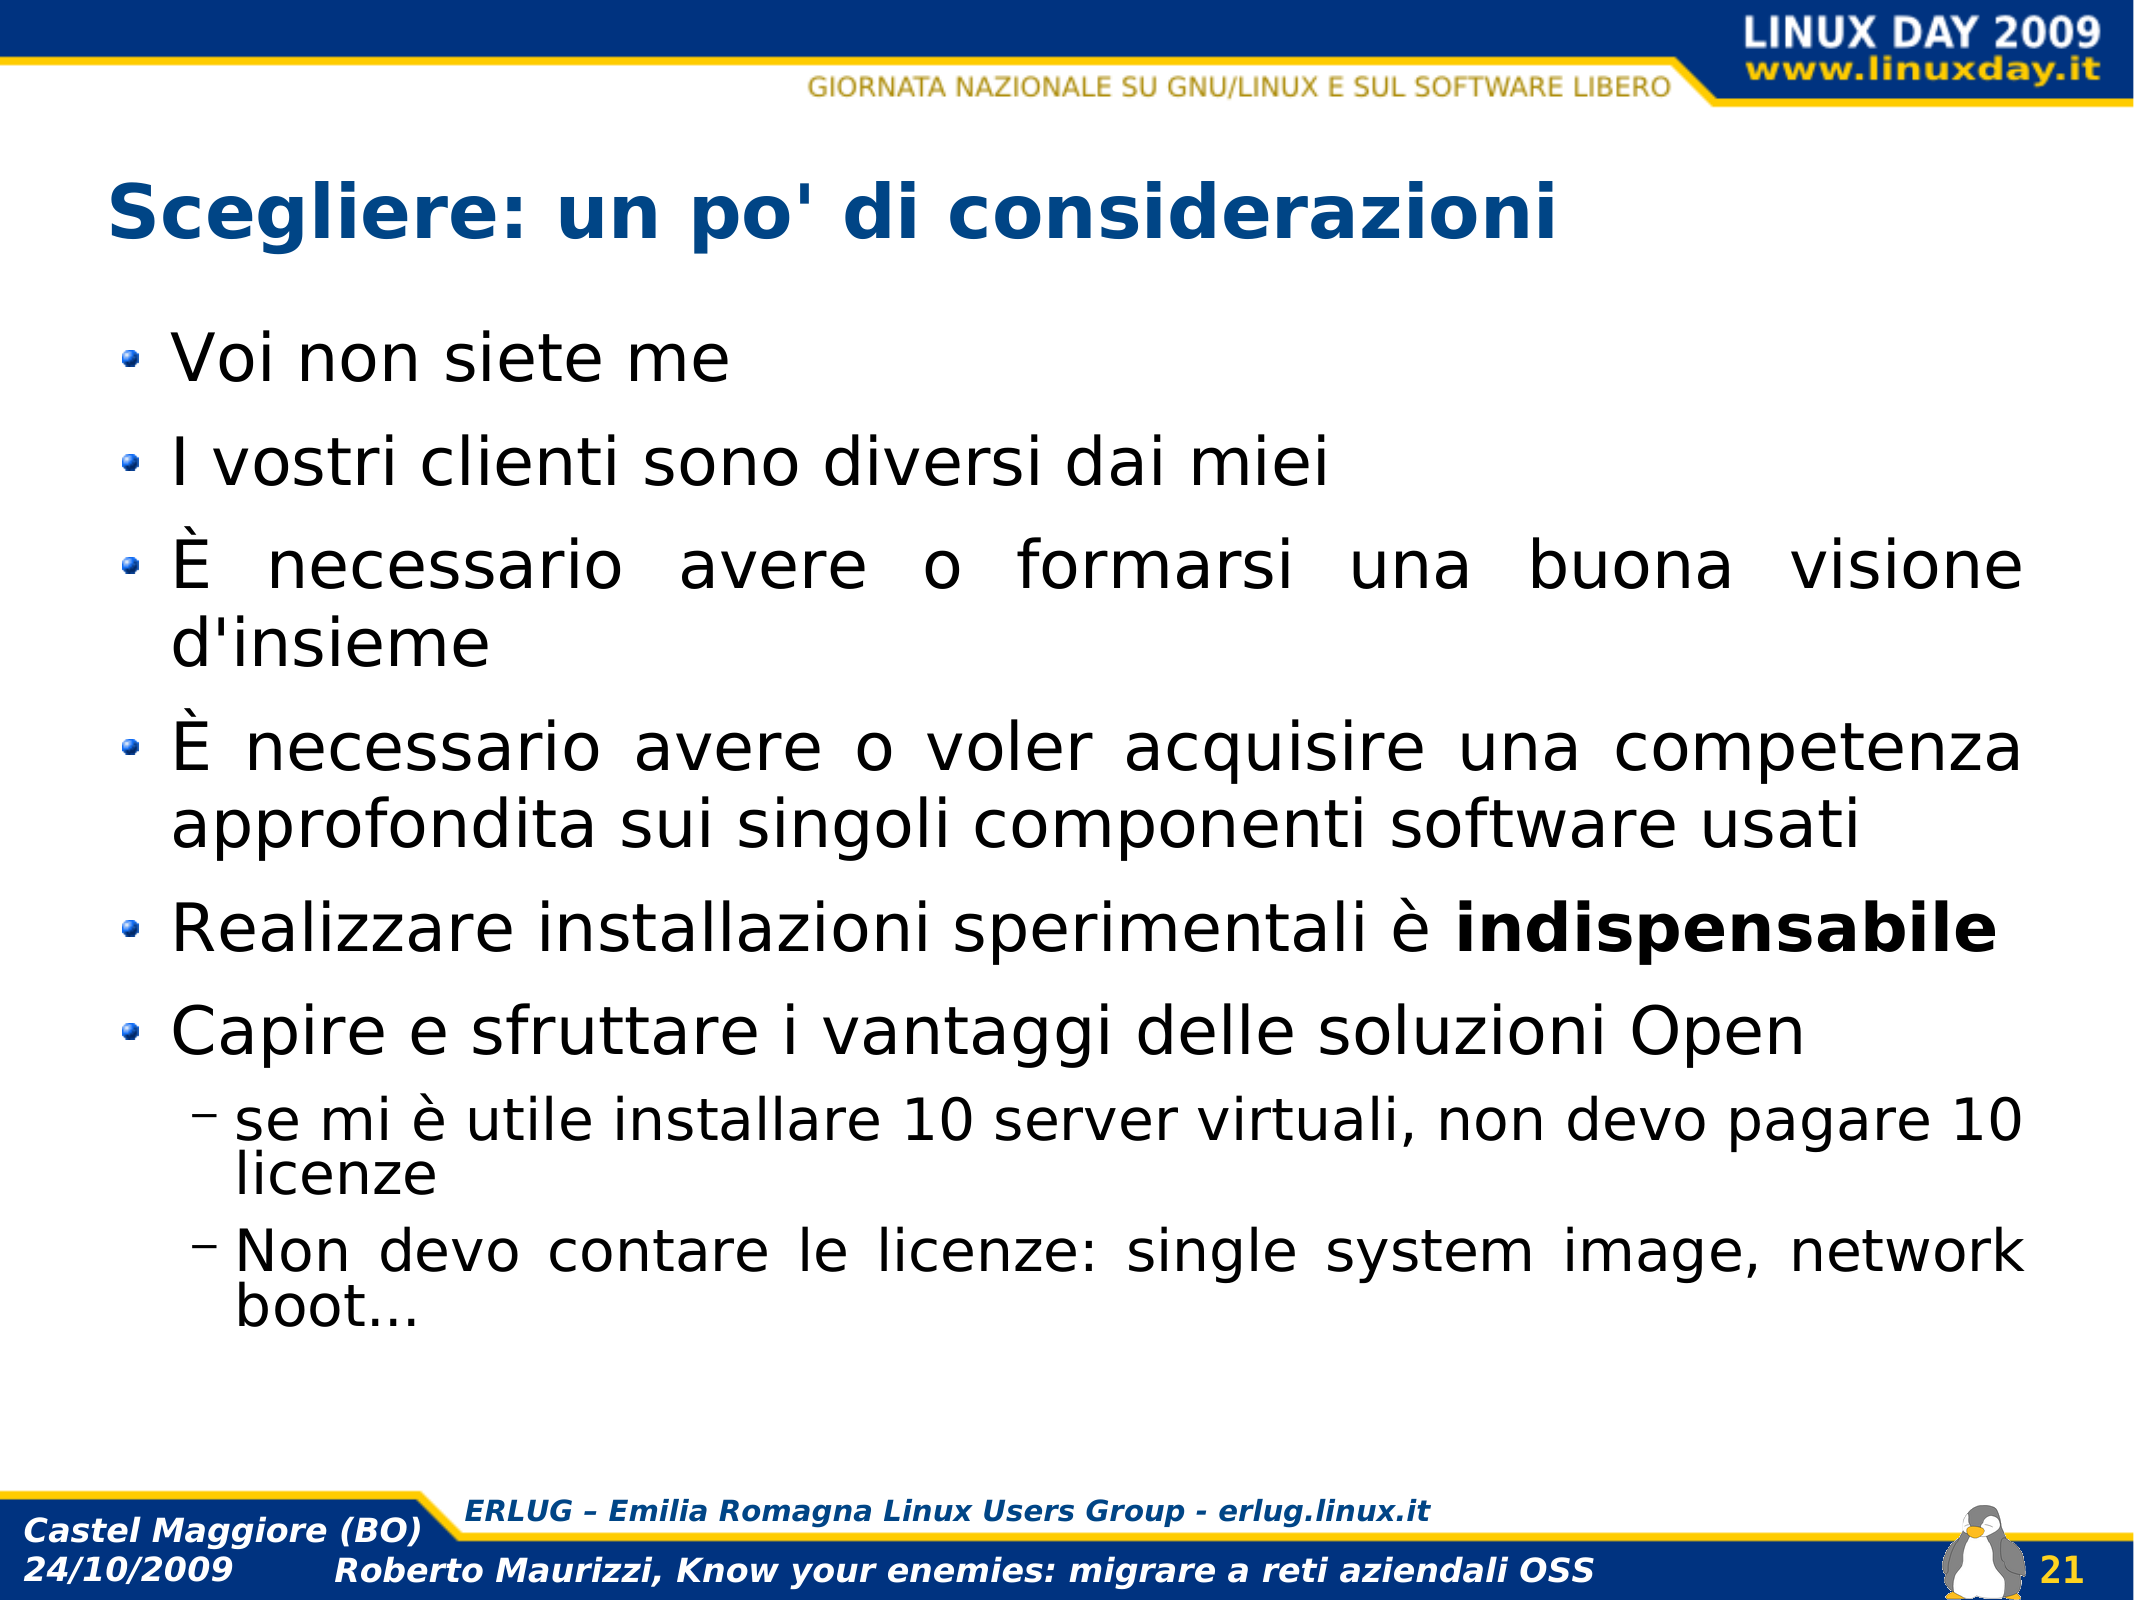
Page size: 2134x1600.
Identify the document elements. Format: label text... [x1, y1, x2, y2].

title Scegliere: un po' di considerazioni [106, 159, 2080, 267]
list Voi non siete me I vostri clienti sono diversi dai miei È necessario avere o formarsi una buona visione d'insieme È necessario avere o voler acquisire una competenza approfondita sui singoli componenti software usati Realizzare installazioni sperimentali è indispensabile Capire e sfruttare i vantaggi delle soluzioni Open se mi è utile installare 10 server virtuali, non devo pagare 10 licenze Non devo contare le licenze: single system image, network boot... [106, 319, 2027, 1441]
picture [0, 0, 2134, 1600]
